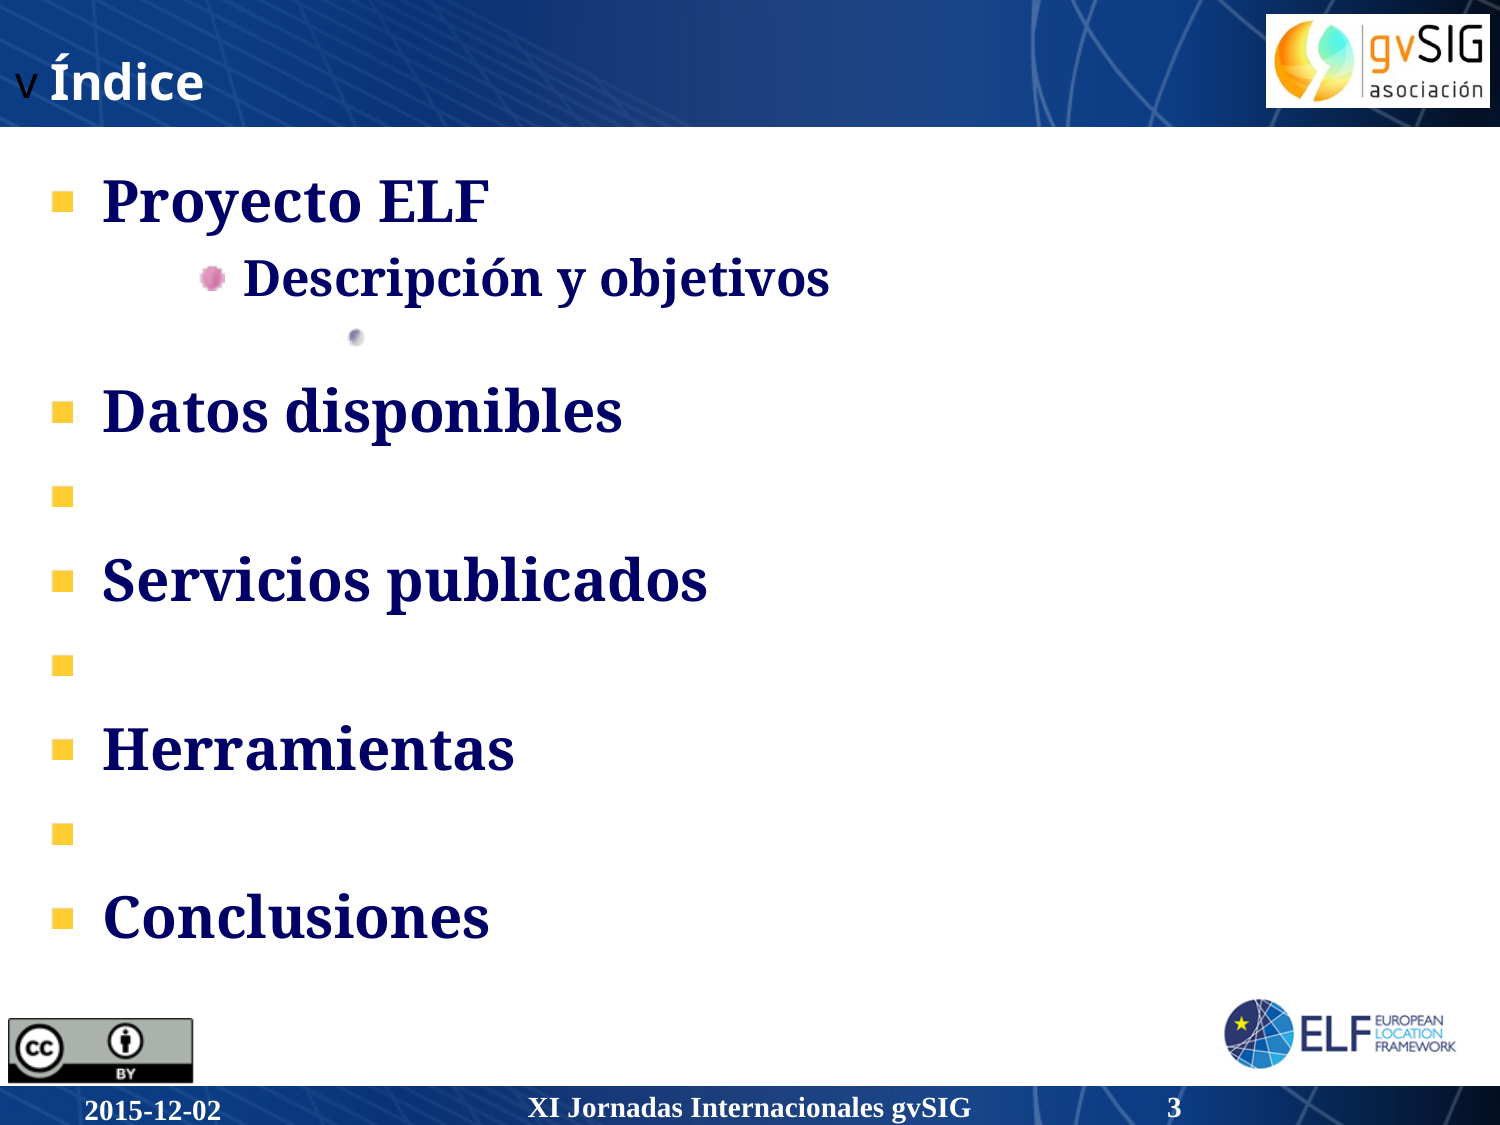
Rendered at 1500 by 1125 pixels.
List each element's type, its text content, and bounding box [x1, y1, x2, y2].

title Índice [0, 43, 1276, 107]
list Proyecto ELF Descripción y objetivos Datos disponibles Servicios publicados Herramientas Conclusiones [31, 156, 1465, 973]
